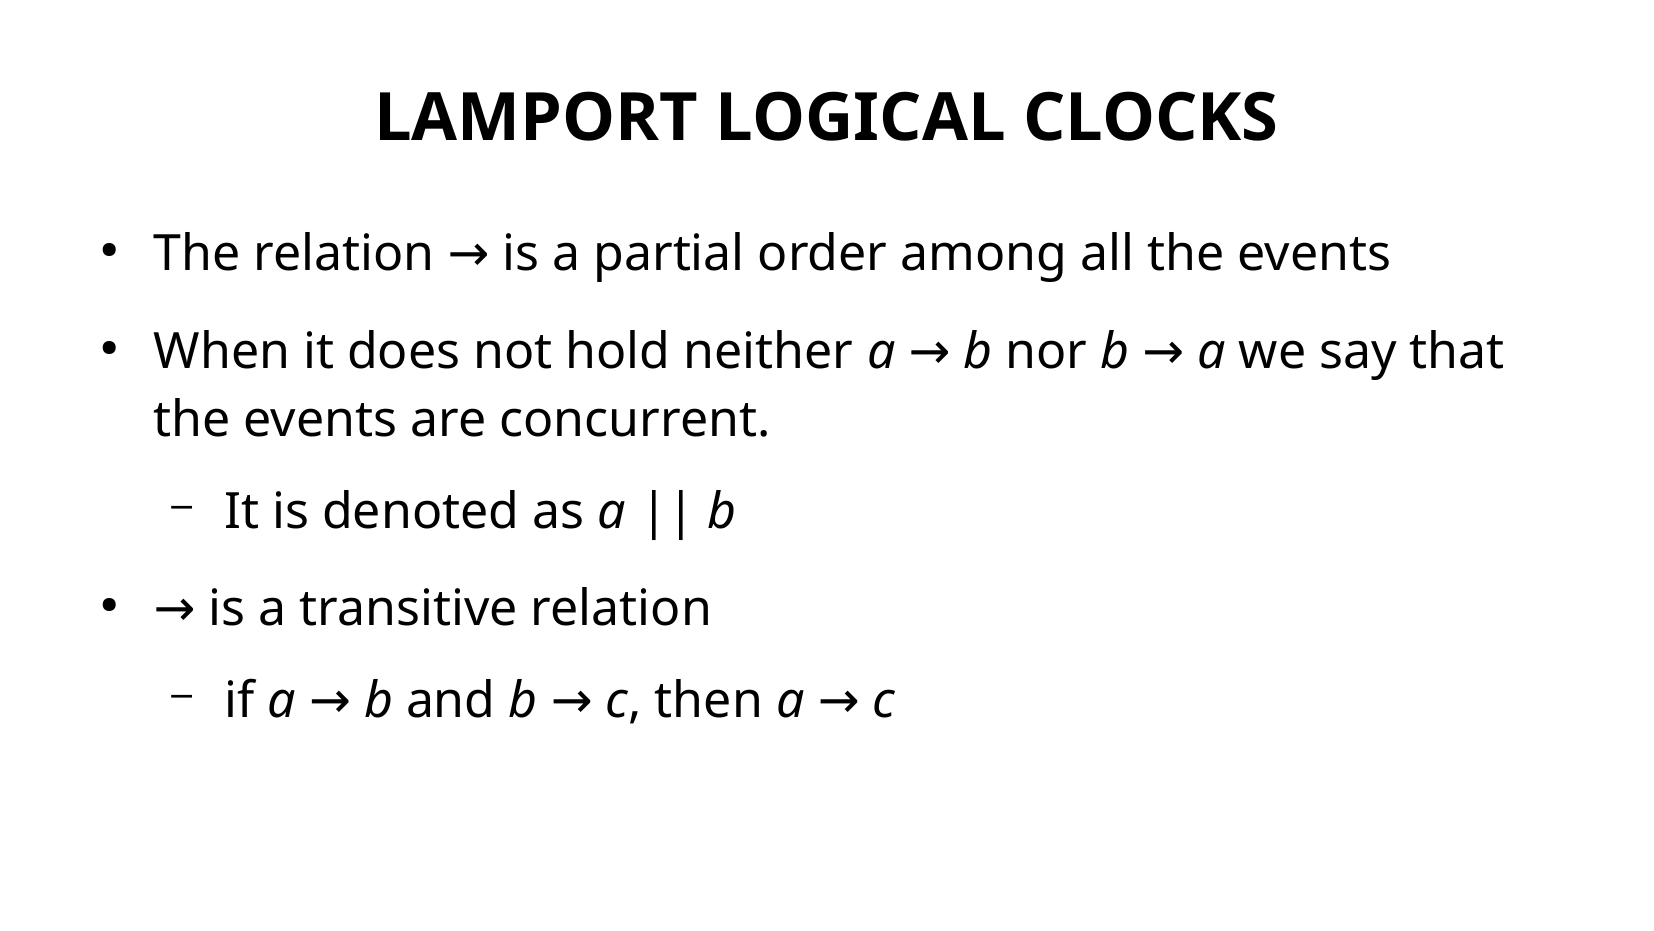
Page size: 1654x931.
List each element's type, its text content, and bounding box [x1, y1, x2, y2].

list The relation → is a partial order among all the events When it does not hold neither a → b nor b → a we say that the events are concurrent. It is denoted as a || b → is a transitive relation if a → b and b → c, then a → c [82, 217, 1571, 757]
title LAMPORT LOGICAL CLOCKS [82, 36, 1571, 193]
